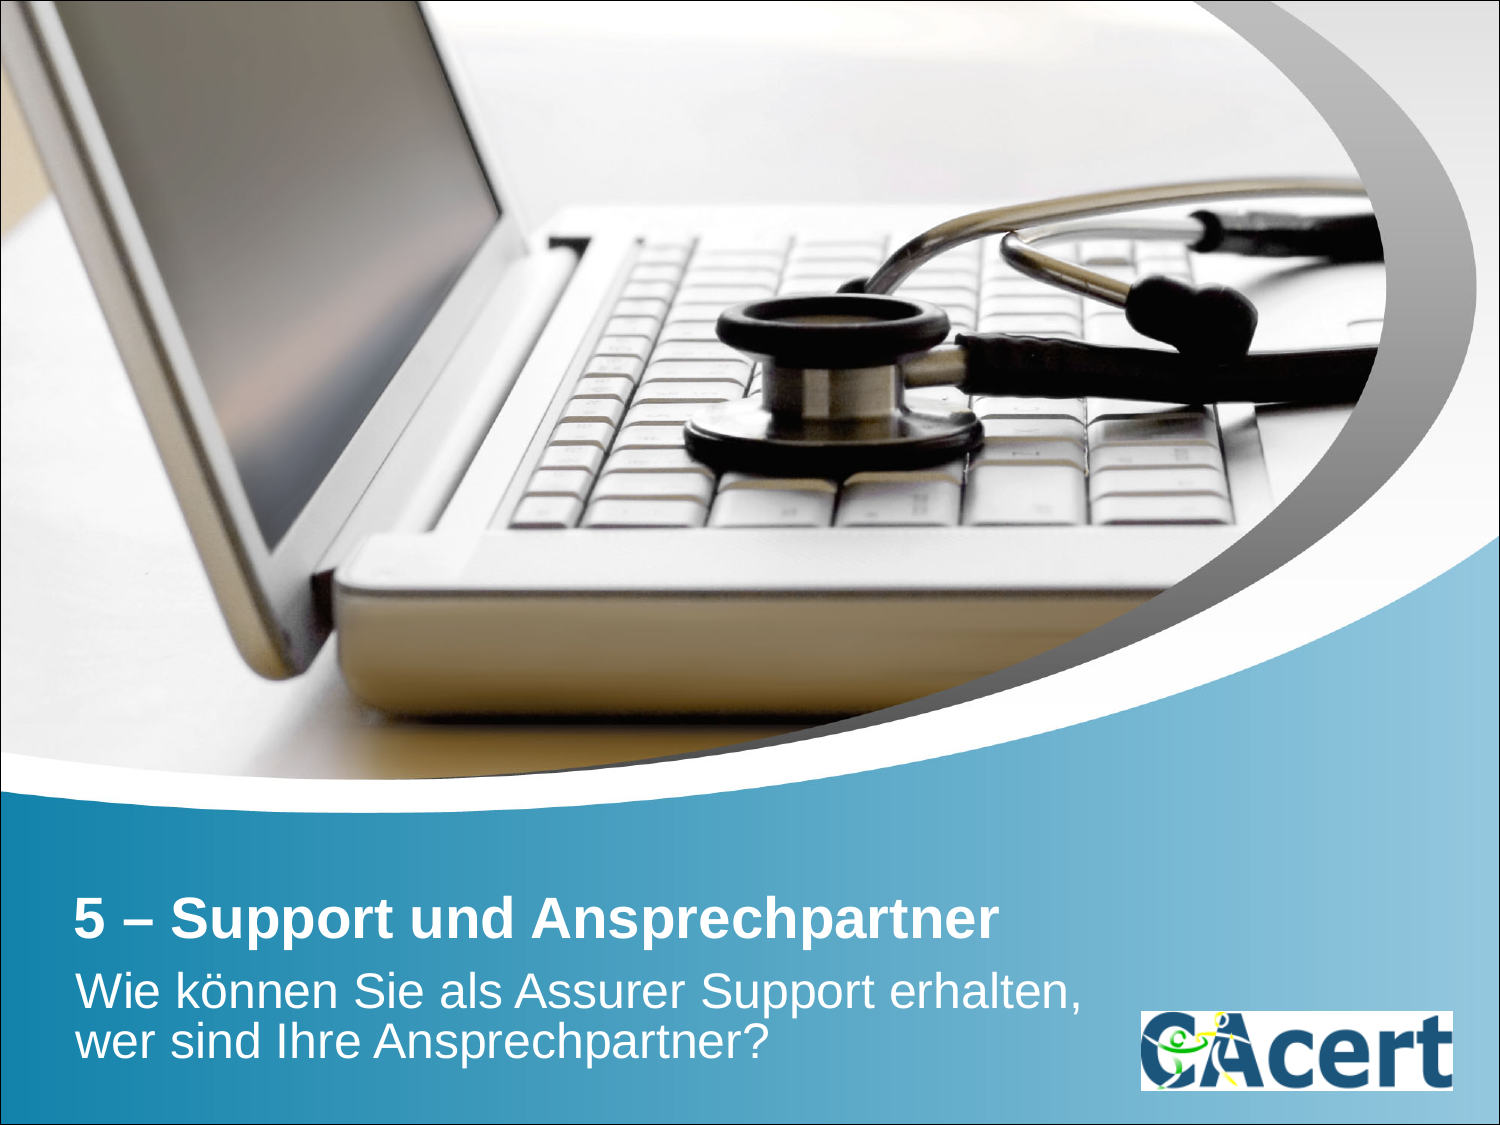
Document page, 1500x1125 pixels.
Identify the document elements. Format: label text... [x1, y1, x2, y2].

title 5 – Support und Ansprechpartner [58, 847, 1431, 959]
subtitle Wie können Sie als Assurer Support erhalten, wer sind Ihre Ansprechpartner? [29, 961, 1138, 1096]
picture [1, 1, 1499, 1124]
